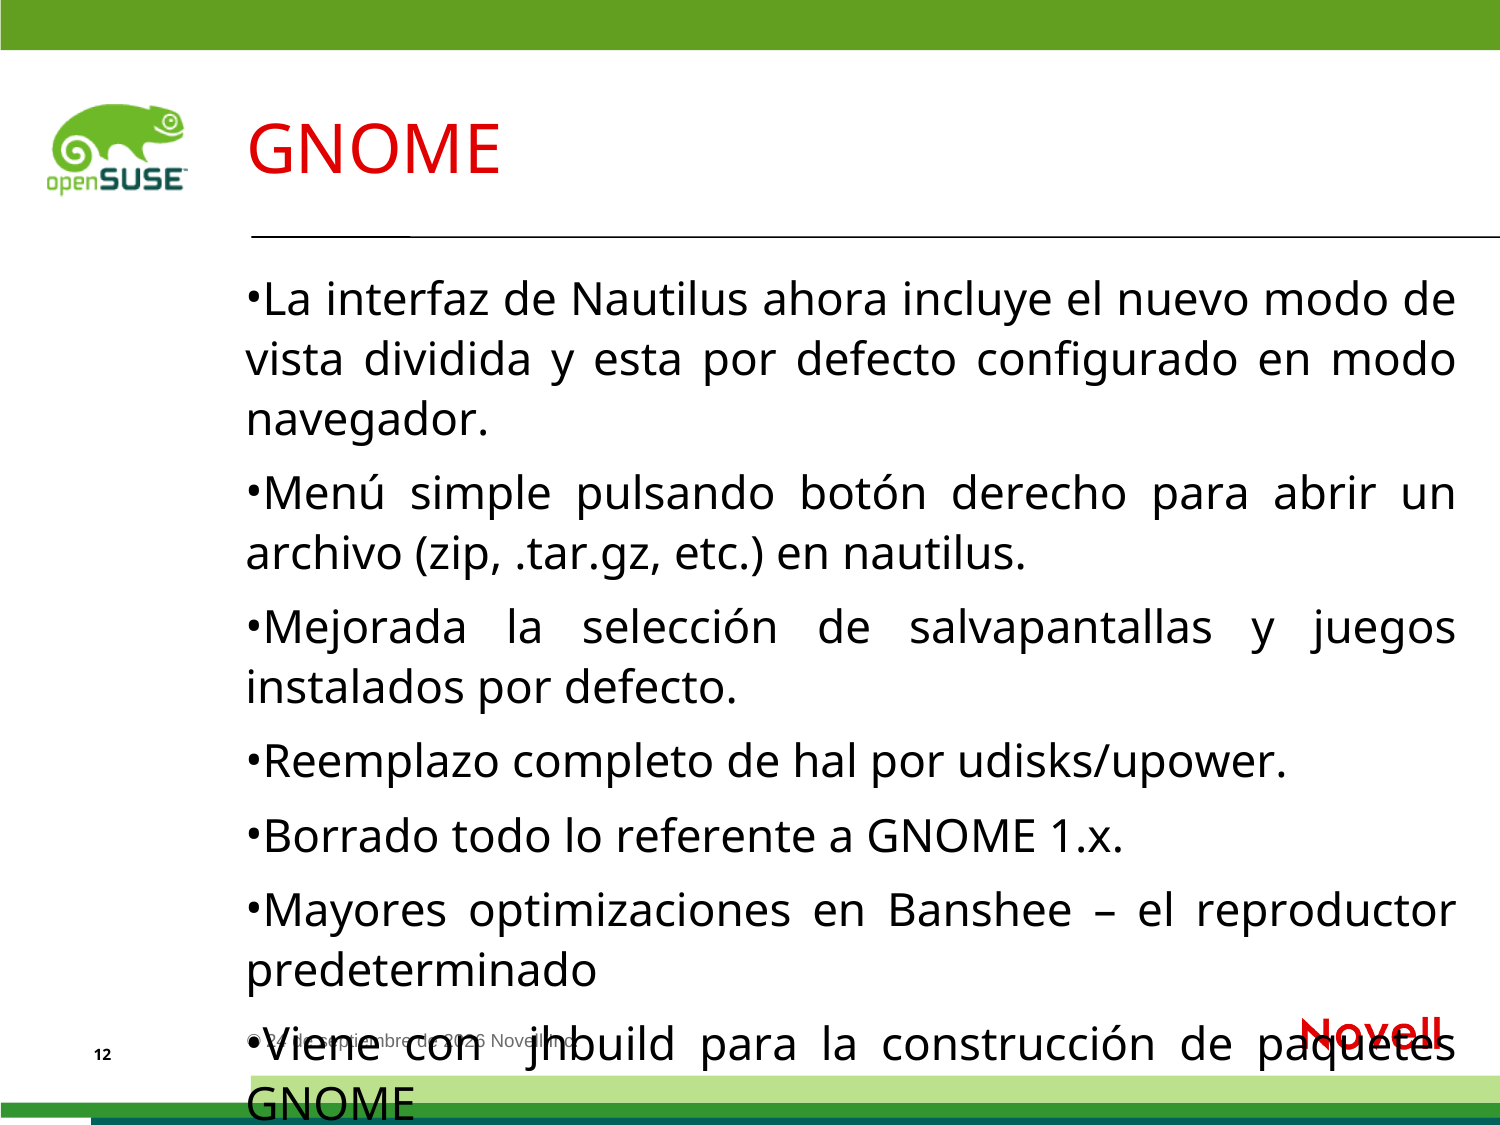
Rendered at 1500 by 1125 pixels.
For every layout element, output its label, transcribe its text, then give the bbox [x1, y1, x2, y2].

picture [47, 104, 188, 197]
list La interfaz de Nautilus ahora incluye el nuevo modo de vista dividida y esta por defecto configurado en modo navegador. Menú simple pulsando botón derecho para abrir un archivo (zip, .tar.gz, etc.) en nautilus. Mejorada la selección de salvapantallas y juegos instalados por defecto. Reemplazo completo de hal por udisks/upower. Borrado todo lo referente a GNOME 1.x. Mayores optimizaciones en Banshee – el reproductor predeterminado Viene con jhbuild para la construcción de paquetes GNOME [245, 267, 1458, 1087]
title GNOME [246, 68, 1409, 231]
